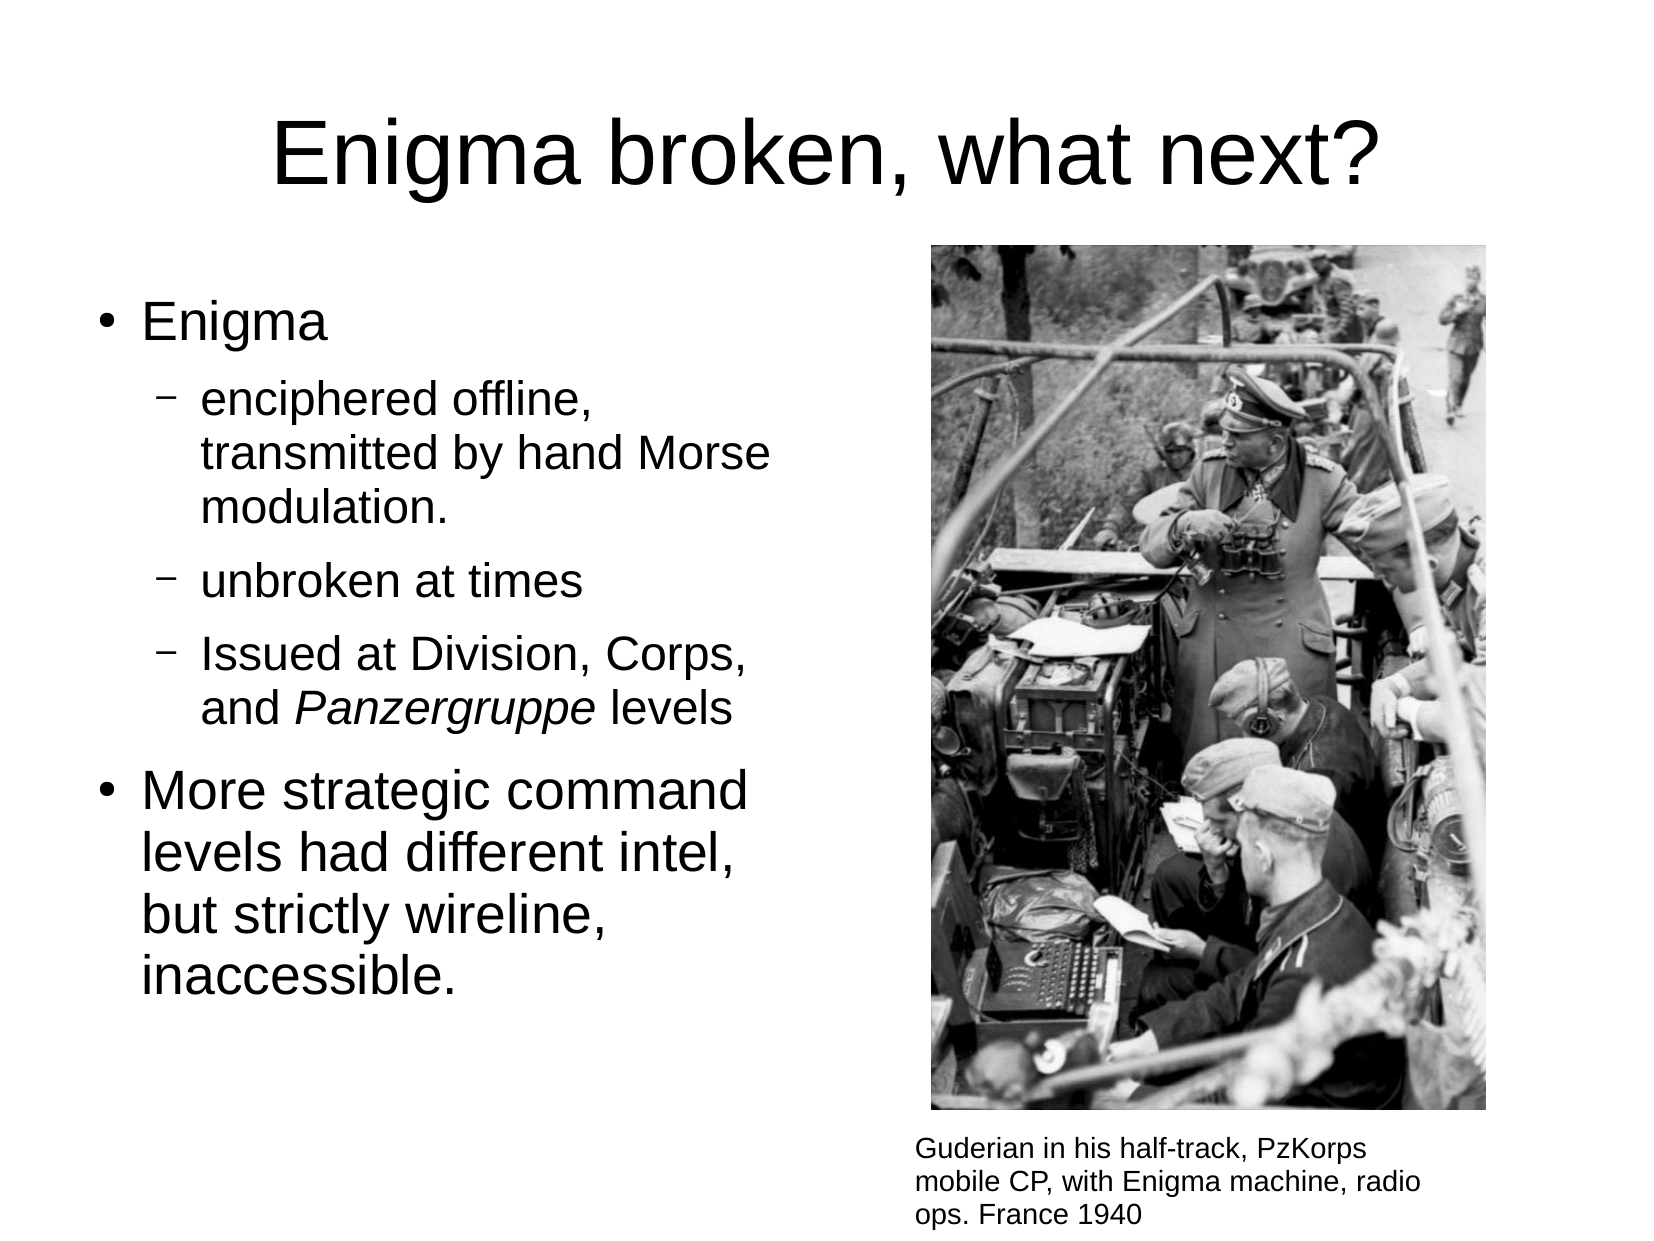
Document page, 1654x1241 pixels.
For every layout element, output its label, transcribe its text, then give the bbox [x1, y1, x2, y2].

list Enigma enciphered offline, transmitted by hand Morse modulation. unbroken at times Issued at Division, Corps, and Panzergruppe levels More strategic command levels had different intel, but strictly wireline, inaccessible. [82, 290, 809, 1010]
picture [931, 245, 1486, 1111]
text_box Guderian in his half-track, PzKorps mobile CP, with Enigma machine, radio ops. France 1940 [900, 1125, 1471, 1239]
title Enigma broken, what next? [82, 49, 1571, 257]
